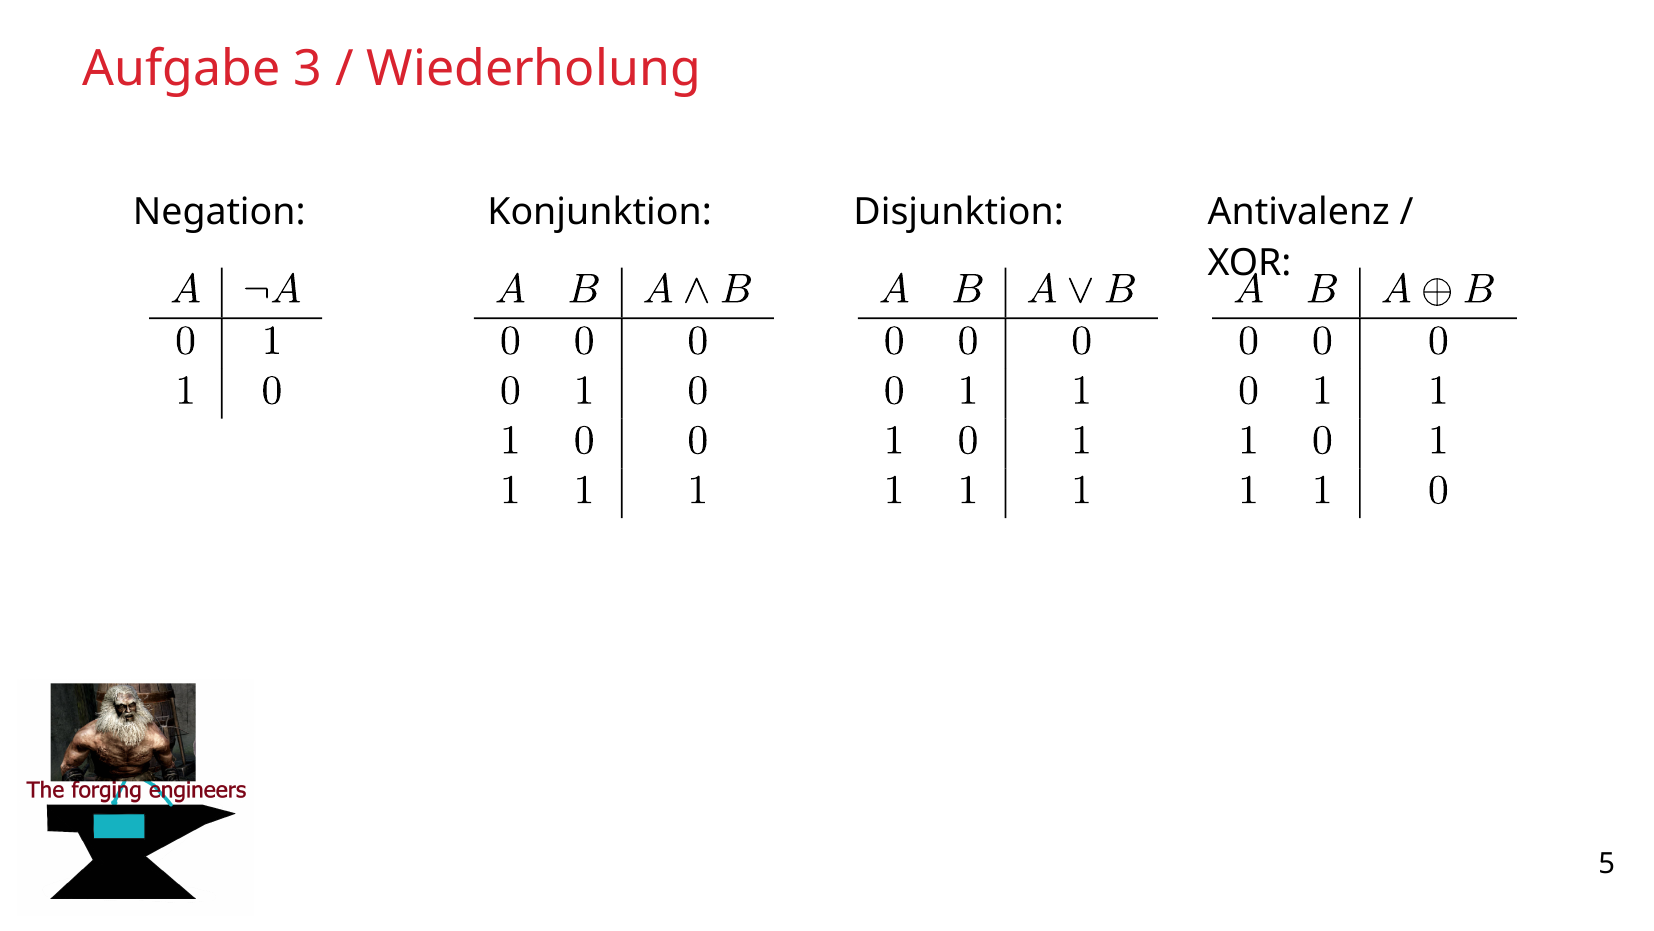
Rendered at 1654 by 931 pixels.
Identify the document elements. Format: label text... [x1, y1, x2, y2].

text_box Disjunktion: [838, 177, 1099, 237]
text_box Negation: [118, 177, 343, 236]
title Aufgabe 3 / Wiederholung [82, 37, 1571, 95]
picture [17, 679, 254, 916]
picture [472, 265, 776, 520]
text_box Konjunktion: [472, 177, 733, 237]
picture [1210, 265, 1519, 520]
text_box Antivalenz / XOR: [1192, 177, 1512, 237]
picture [1234, 265, 1251, 272]
picture [856, 265, 1160, 520]
picture [147, 265, 324, 421]
